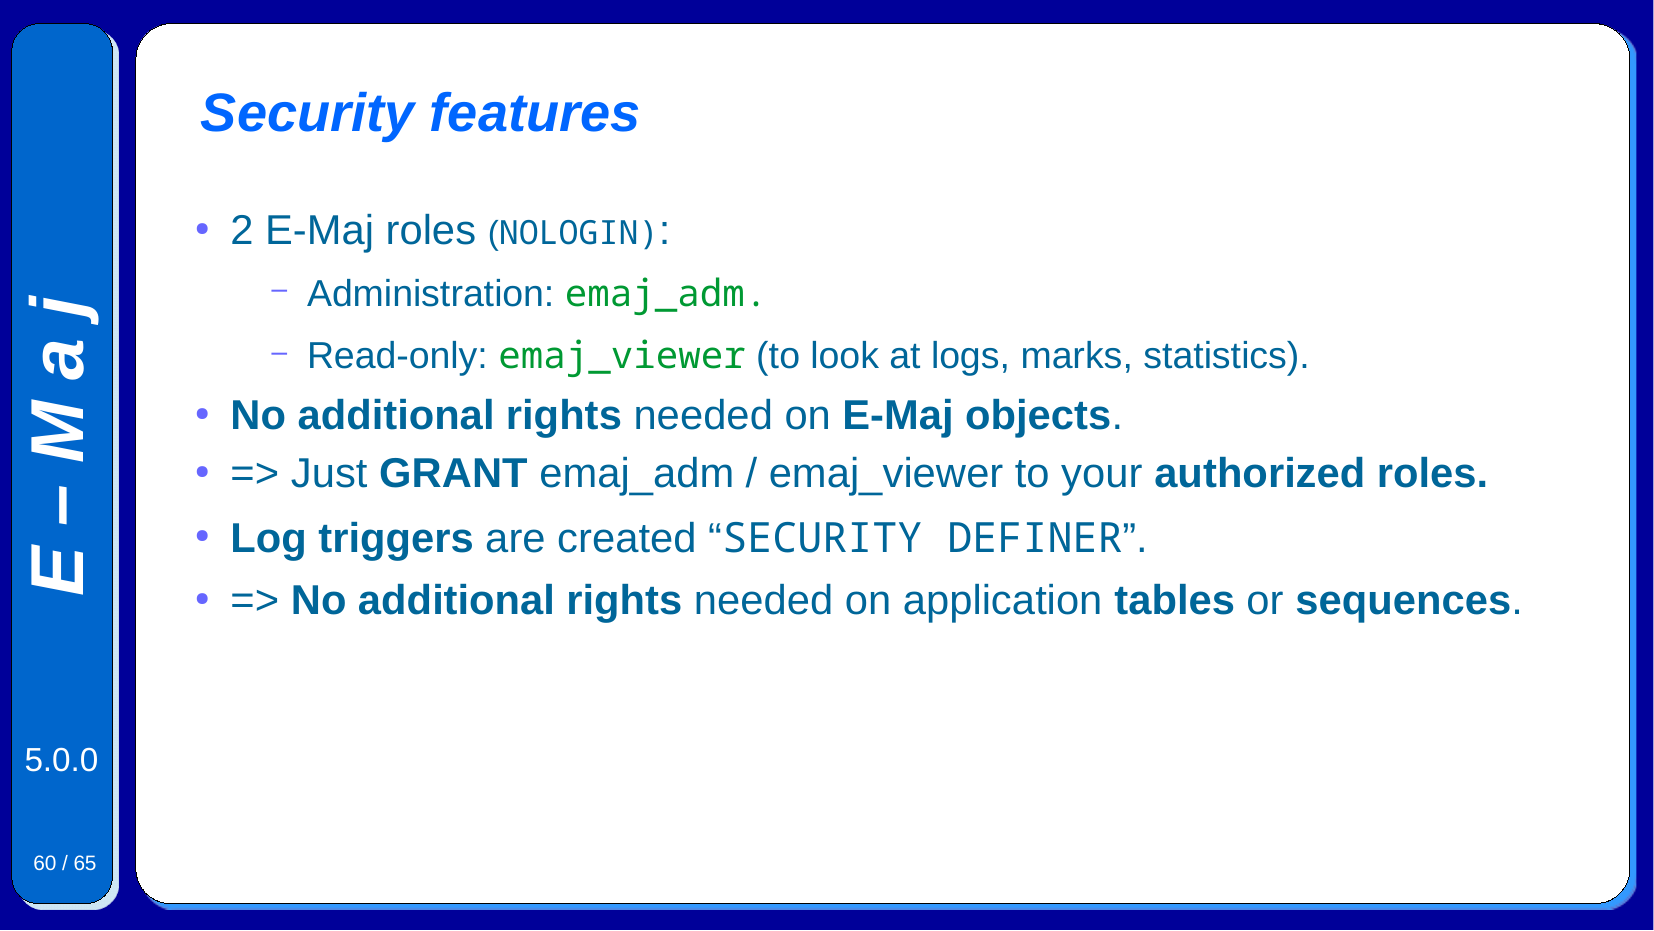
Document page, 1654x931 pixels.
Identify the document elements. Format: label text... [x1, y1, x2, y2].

list 2 E-Maj roles (NOLOGIN): Administration: emaj_adm. Read-only: emaj_viewer (to look at logs, marks, statistics). No additional rights needed on E-Maj objects. => Just GRANT emaj_adm / emaj_viewer to your authorized roles. Log triggers are created “SECURITY DEFINER”. => No additional rights needed on application tables or sequences. [177, 206, 1587, 827]
title Security features [200, 34, 1575, 191]
